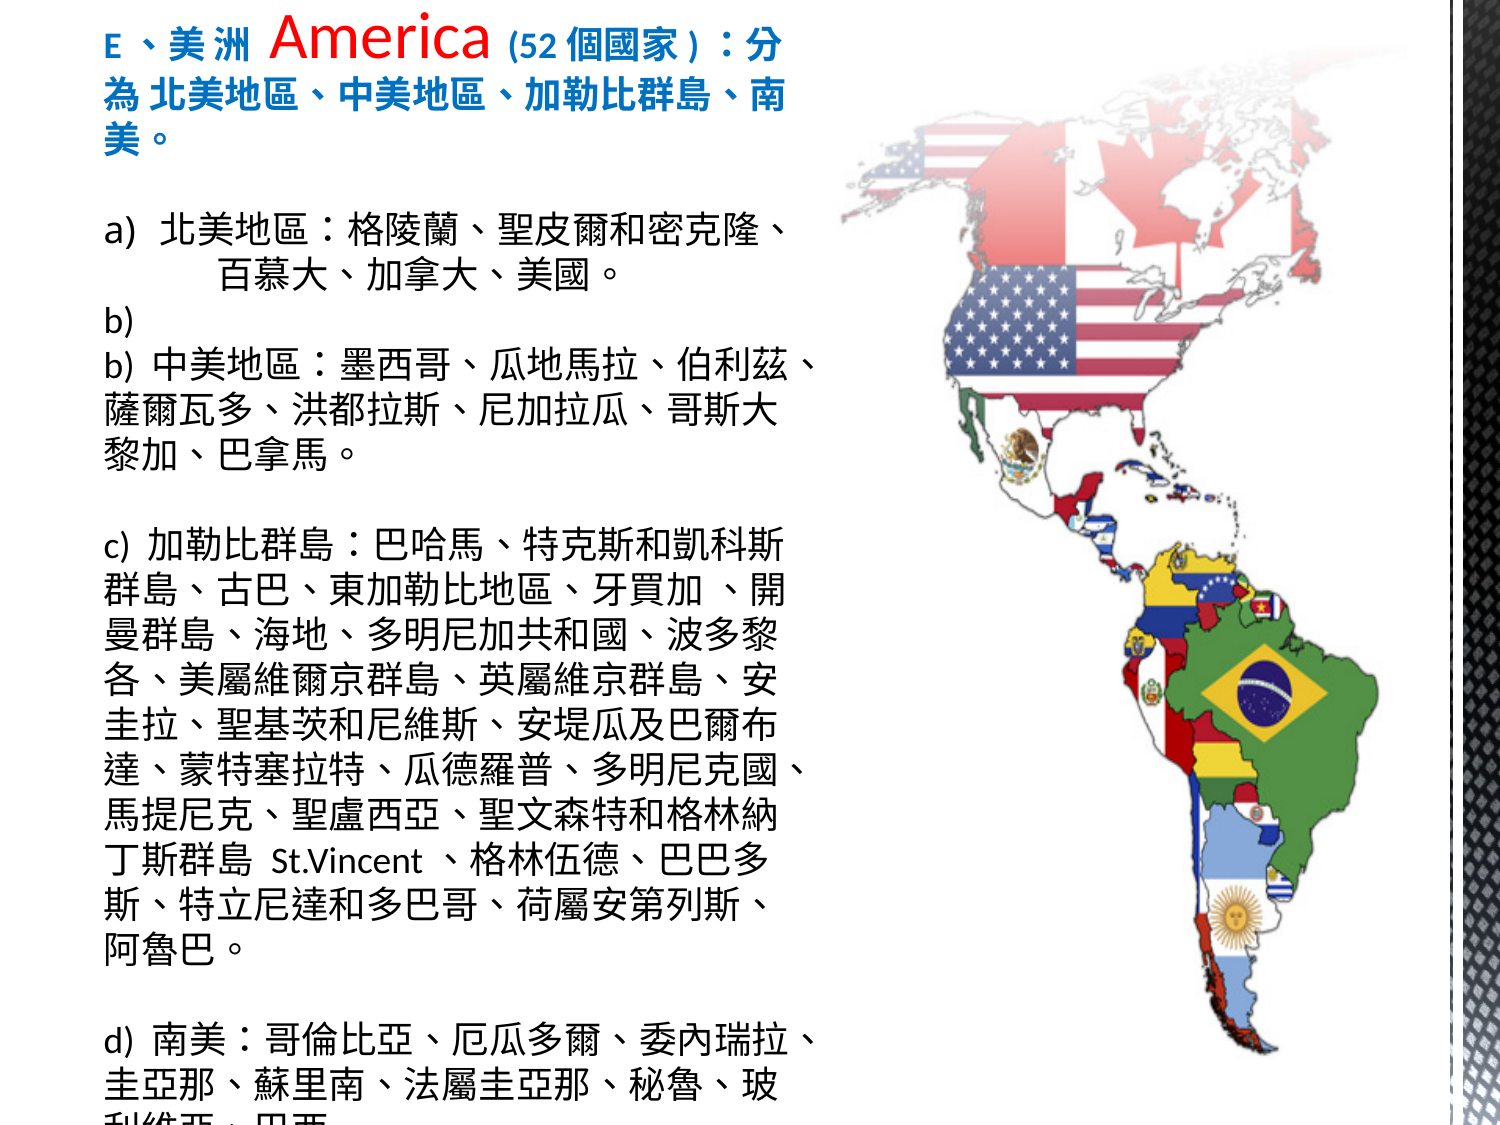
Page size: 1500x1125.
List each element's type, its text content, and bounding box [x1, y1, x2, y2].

picture [832, 34, 1407, 1075]
text_box E、美 洲 America (52個國家)：分為 北美地區、中美地區、加勒比群島、南美。 北美地區：格陵蘭、聖皮爾和密克隆、百慕大、加拿大、美國。 b) 中美地區：墨西哥、瓜地馬拉、伯利茲、薩爾瓦多、洪都拉斯、尼加拉瓜、哥斯大黎加、巴拿馬。 c) 加勒比群島：巴哈馬、特克斯和凱科斯群島、古巴、東加勒比地區、牙買加 、開曼群島、海地、多明尼加共和國、波多黎各、美屬維爾京群島、英屬維京群島、安圭拉、聖基茨和尼維斯、安堤瓜及巴爾布達、蒙特塞拉特、瓜德羅普、多明尼克國、馬提尼克、聖盧西亞、聖文森特和格林納丁斯群島 St.Vincent、格林伍德、巴巴多斯、特立尼達和多巴哥、荷屬安第列斯、阿魯巴。 d) 南美：哥倫比亞、厄瓜多爾、委內瑞拉、圭亞那、蘇里南、法屬圭亞那、秘魯、玻利維亞、巴西 [88, 0, 809, 1125]
